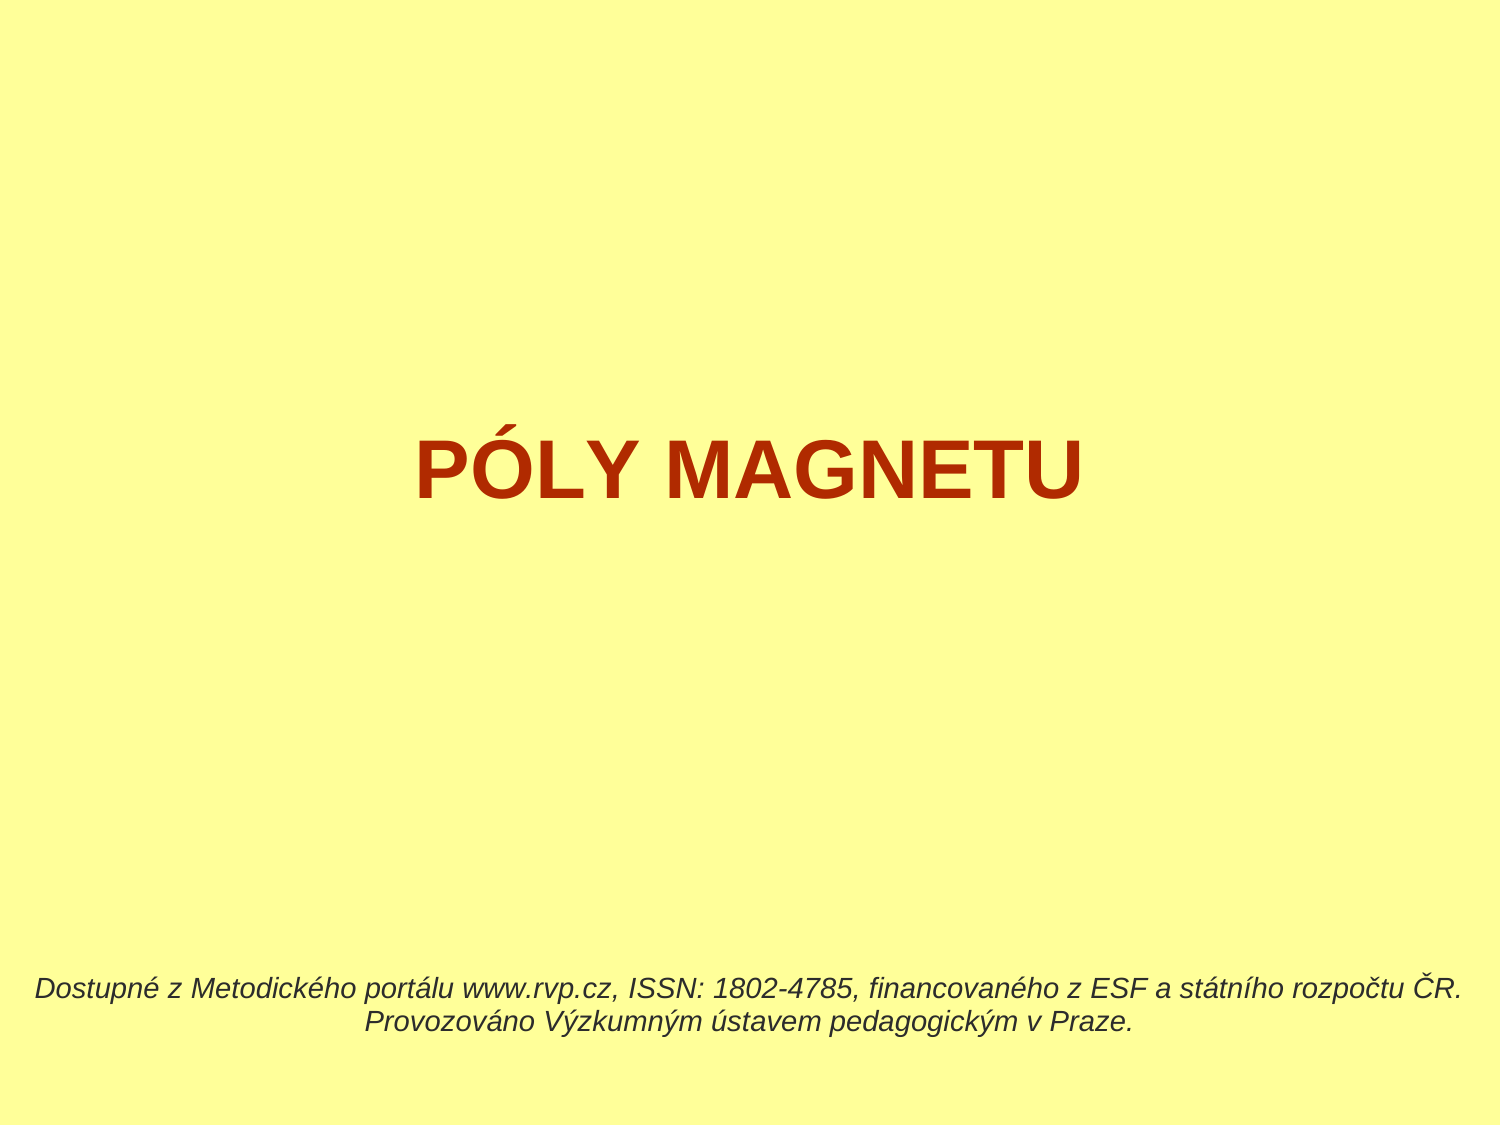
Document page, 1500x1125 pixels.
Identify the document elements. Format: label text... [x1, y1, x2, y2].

text_box Dostupné z Metodického portálu www.rvp.cz, ISSN: 1802-4785, financovaného z ESF a státního rozpočtu ČR. Provozováno Výzkumným ústavem pedagogickým v Praze. [0, 964, 1500, 1046]
title PÓLY MAGNETU [112, 349, 1388, 591]
